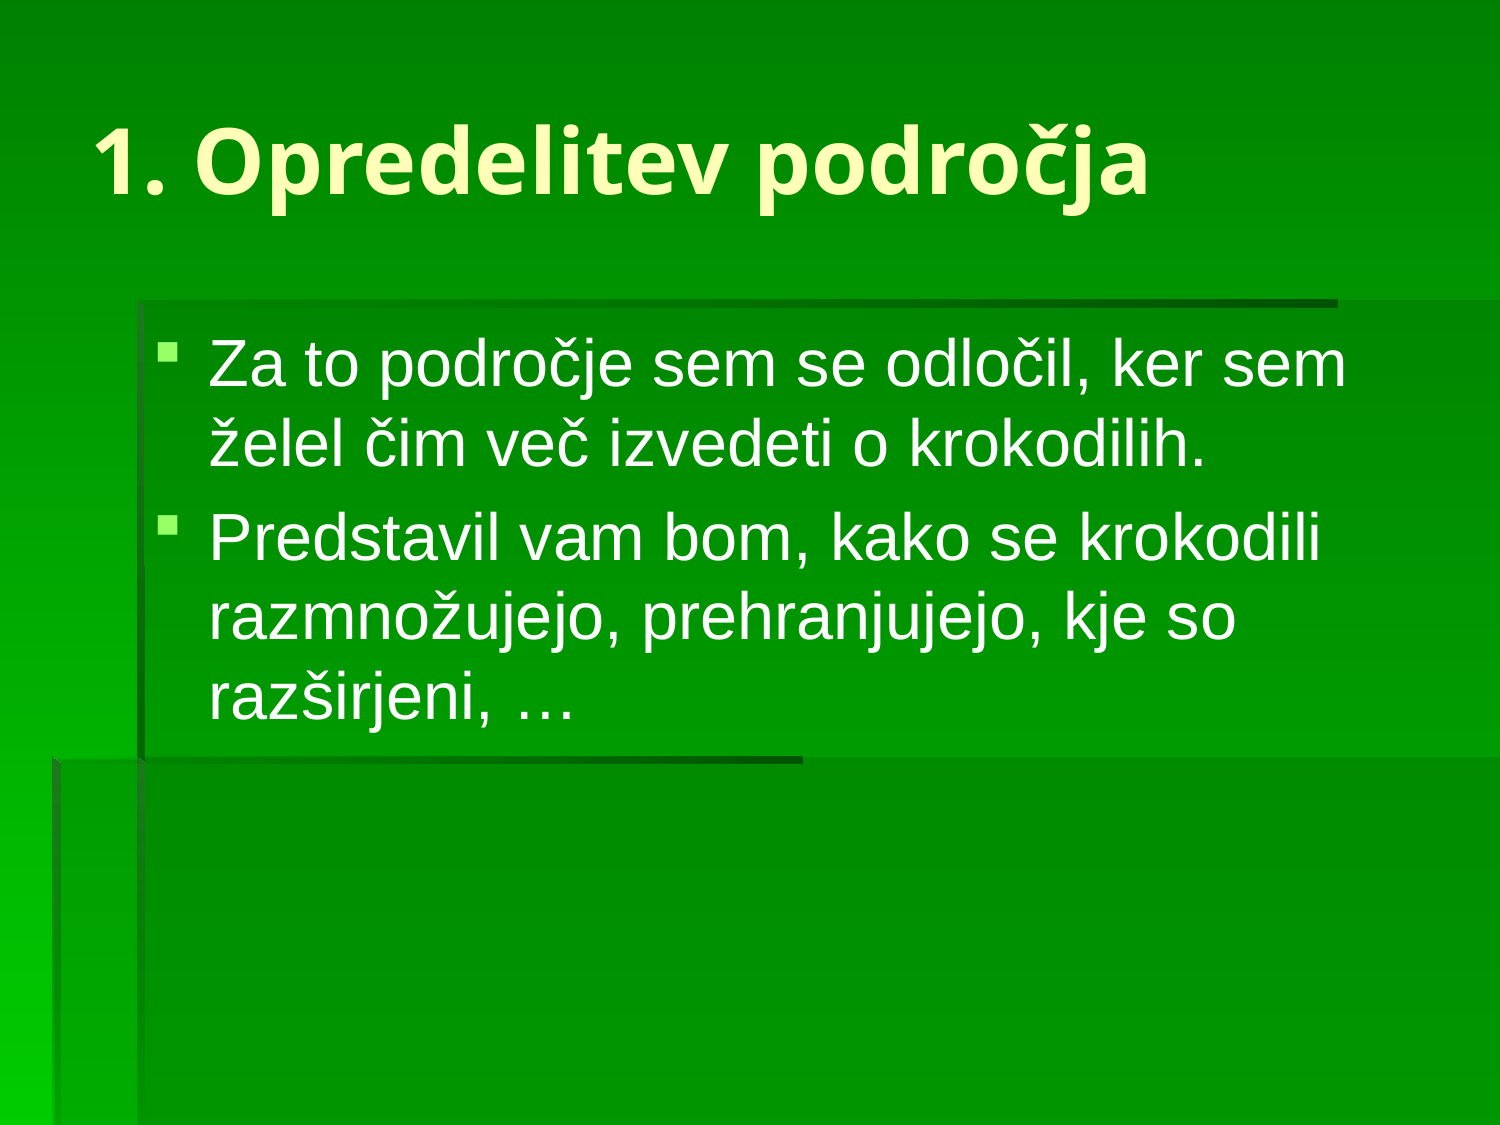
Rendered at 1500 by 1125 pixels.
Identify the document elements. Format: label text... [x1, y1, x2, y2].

title 1. Opredelitev področja [75, 40, 1451, 275]
list Za to področje sem se odločil, ker sem želel čim več izvedeti o krokodilih. Predstavil vam bom, kako se krokodili razmnožujejo, prehranjujejo, kje so razširjeni, … [137, 312, 1451, 1000]
